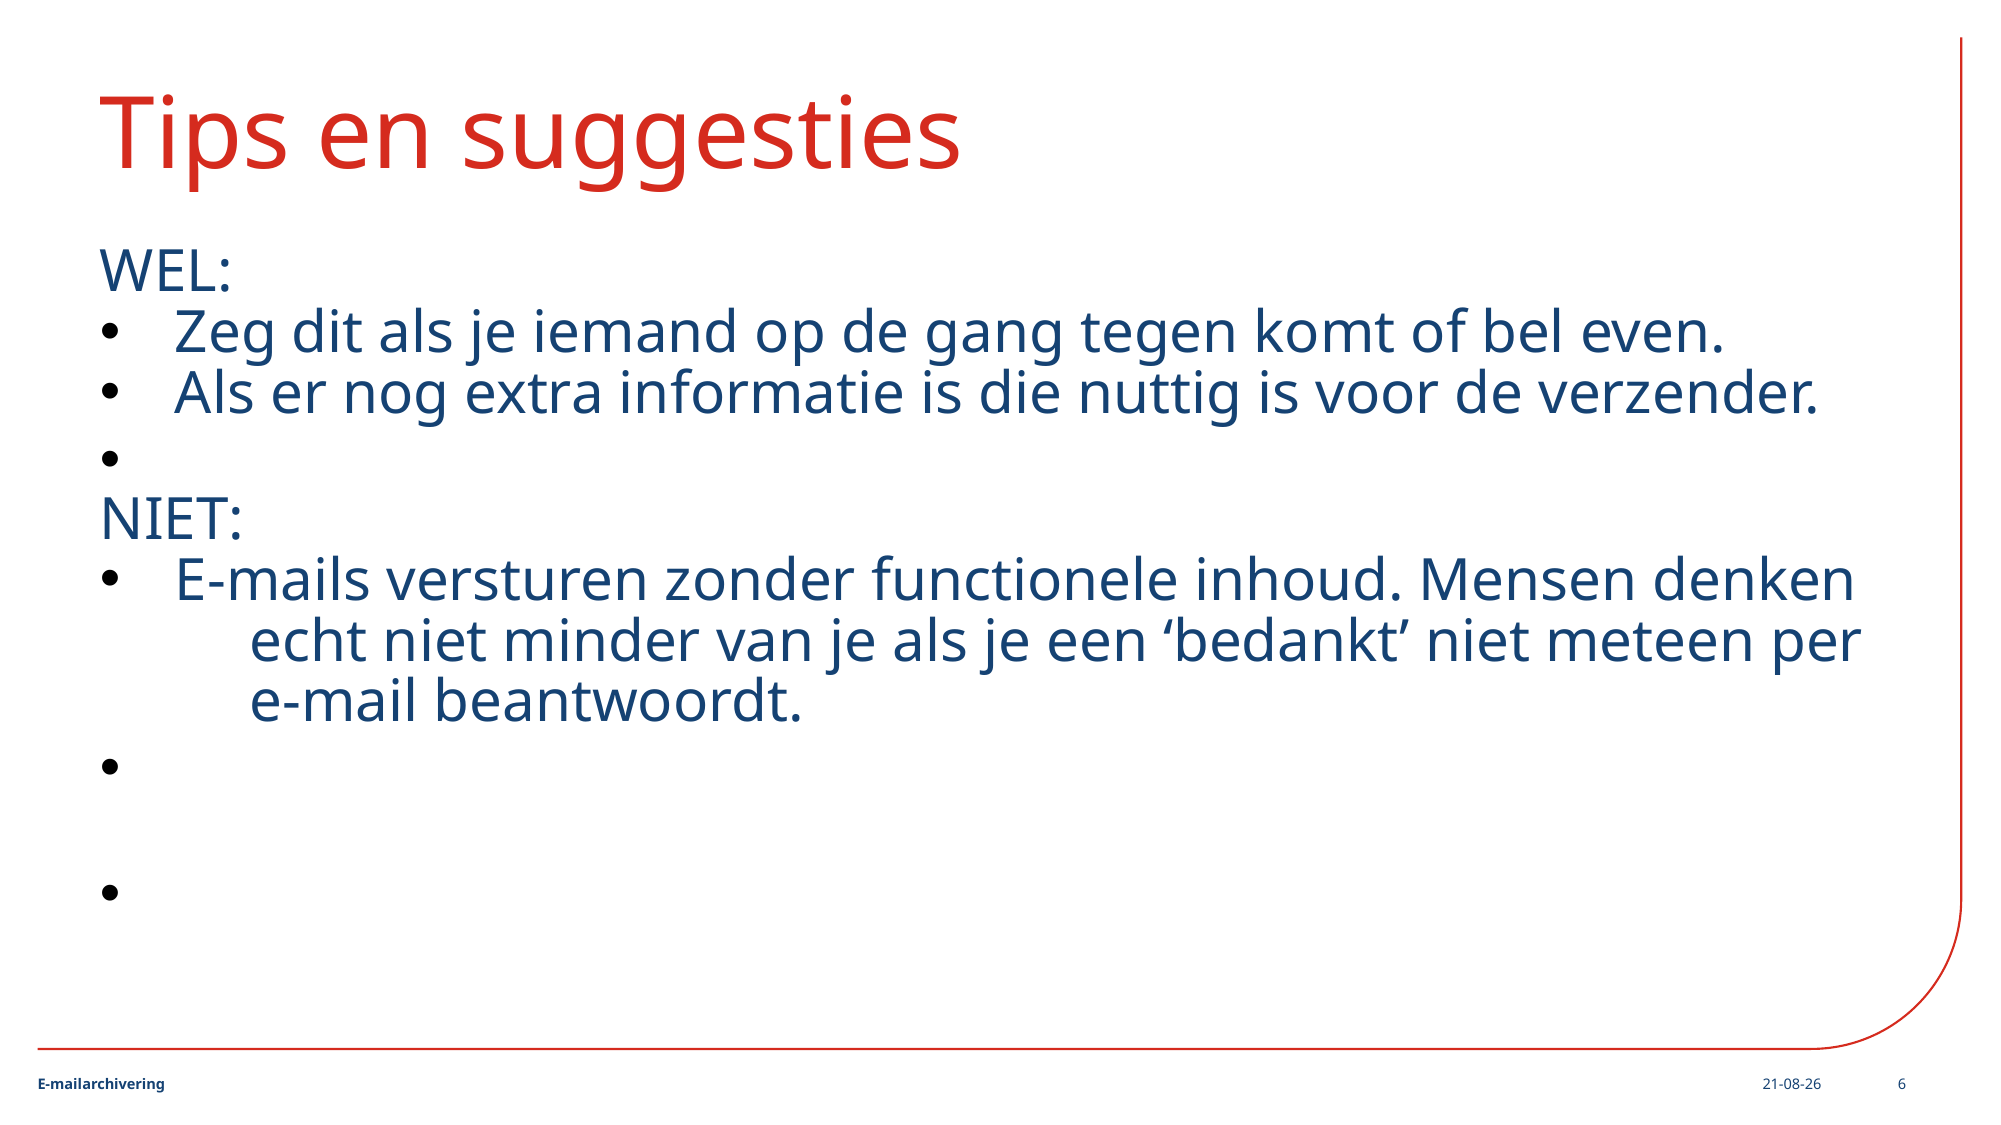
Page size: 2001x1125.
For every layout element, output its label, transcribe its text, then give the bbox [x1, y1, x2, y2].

text_box 17 maart 2026 [1762, 1074, 1888, 1117]
title Tips en suggesties [99, 85, 1876, 204]
text_box WEL: Zeg dit als je iemand op de gang tegen komt of bel even. Als er nog extra informatie is die nuttig is voor de verzender. NIET: E-mails versturen zonder functionele inhoud. Mensen denken echt niet minder van je als je een ‘bedankt’ niet meteen per e-mail beantwoordt. [99, 243, 1876, 979]
text_box 6 [1897, 1074, 1963, 1117]
